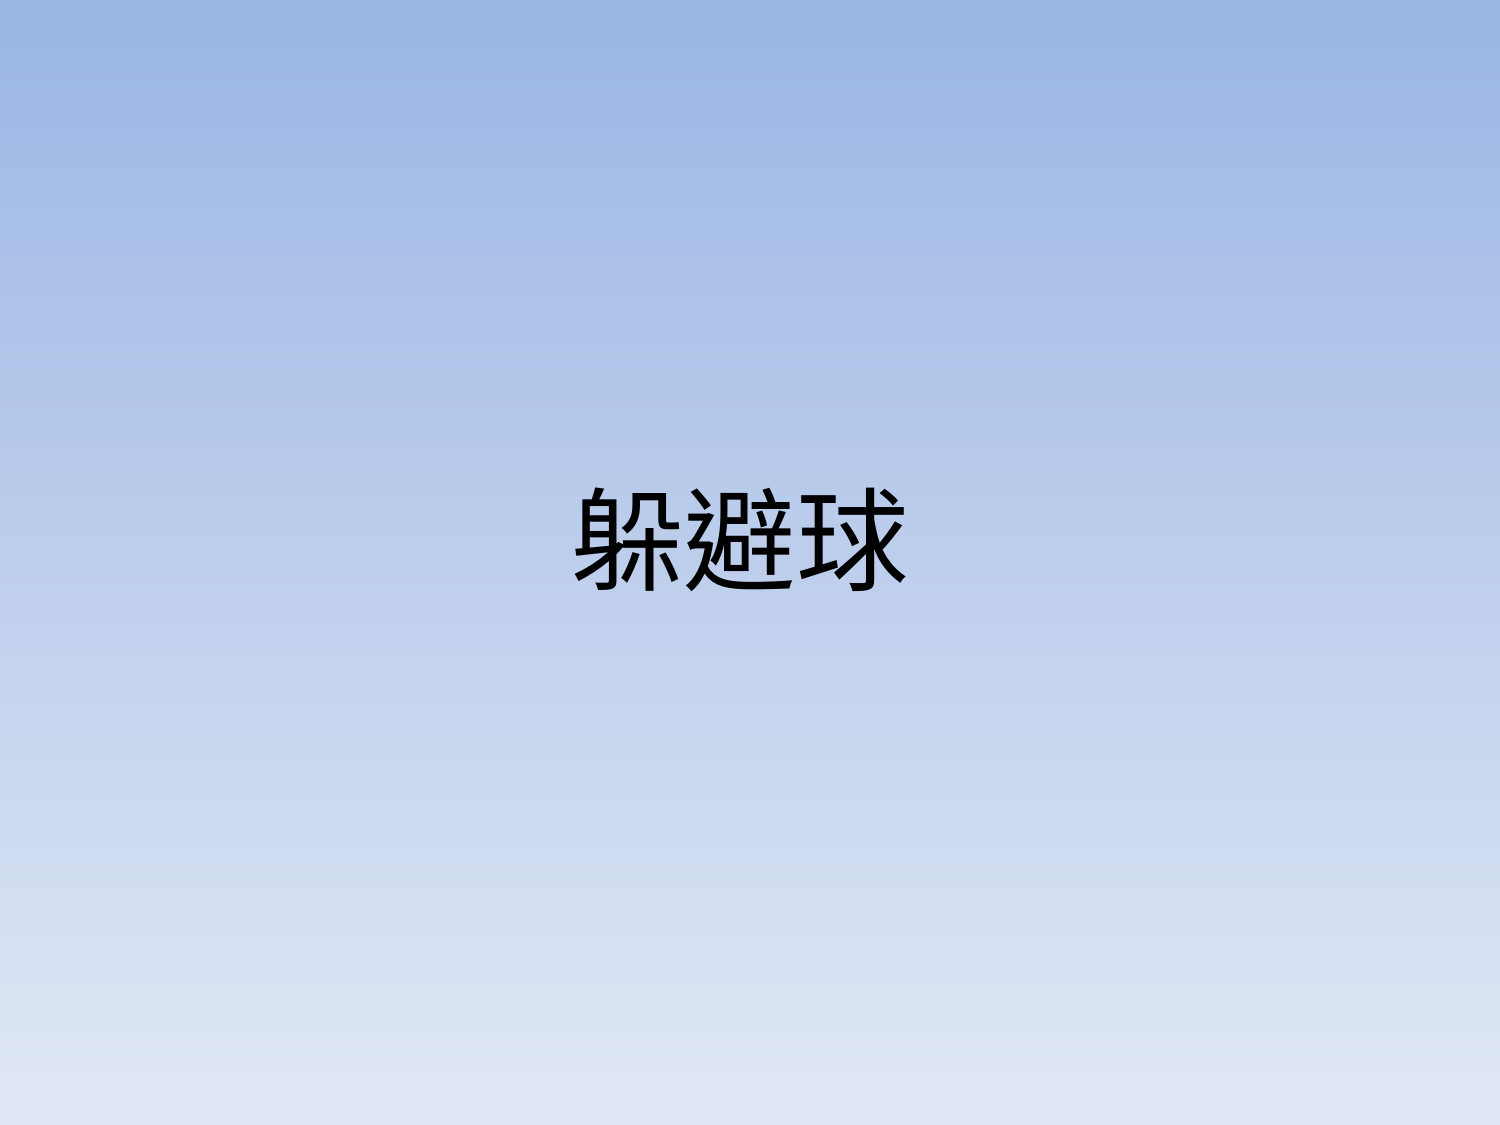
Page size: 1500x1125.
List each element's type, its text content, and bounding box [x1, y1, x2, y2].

title 躲避球 [64, 444, 1415, 632]
